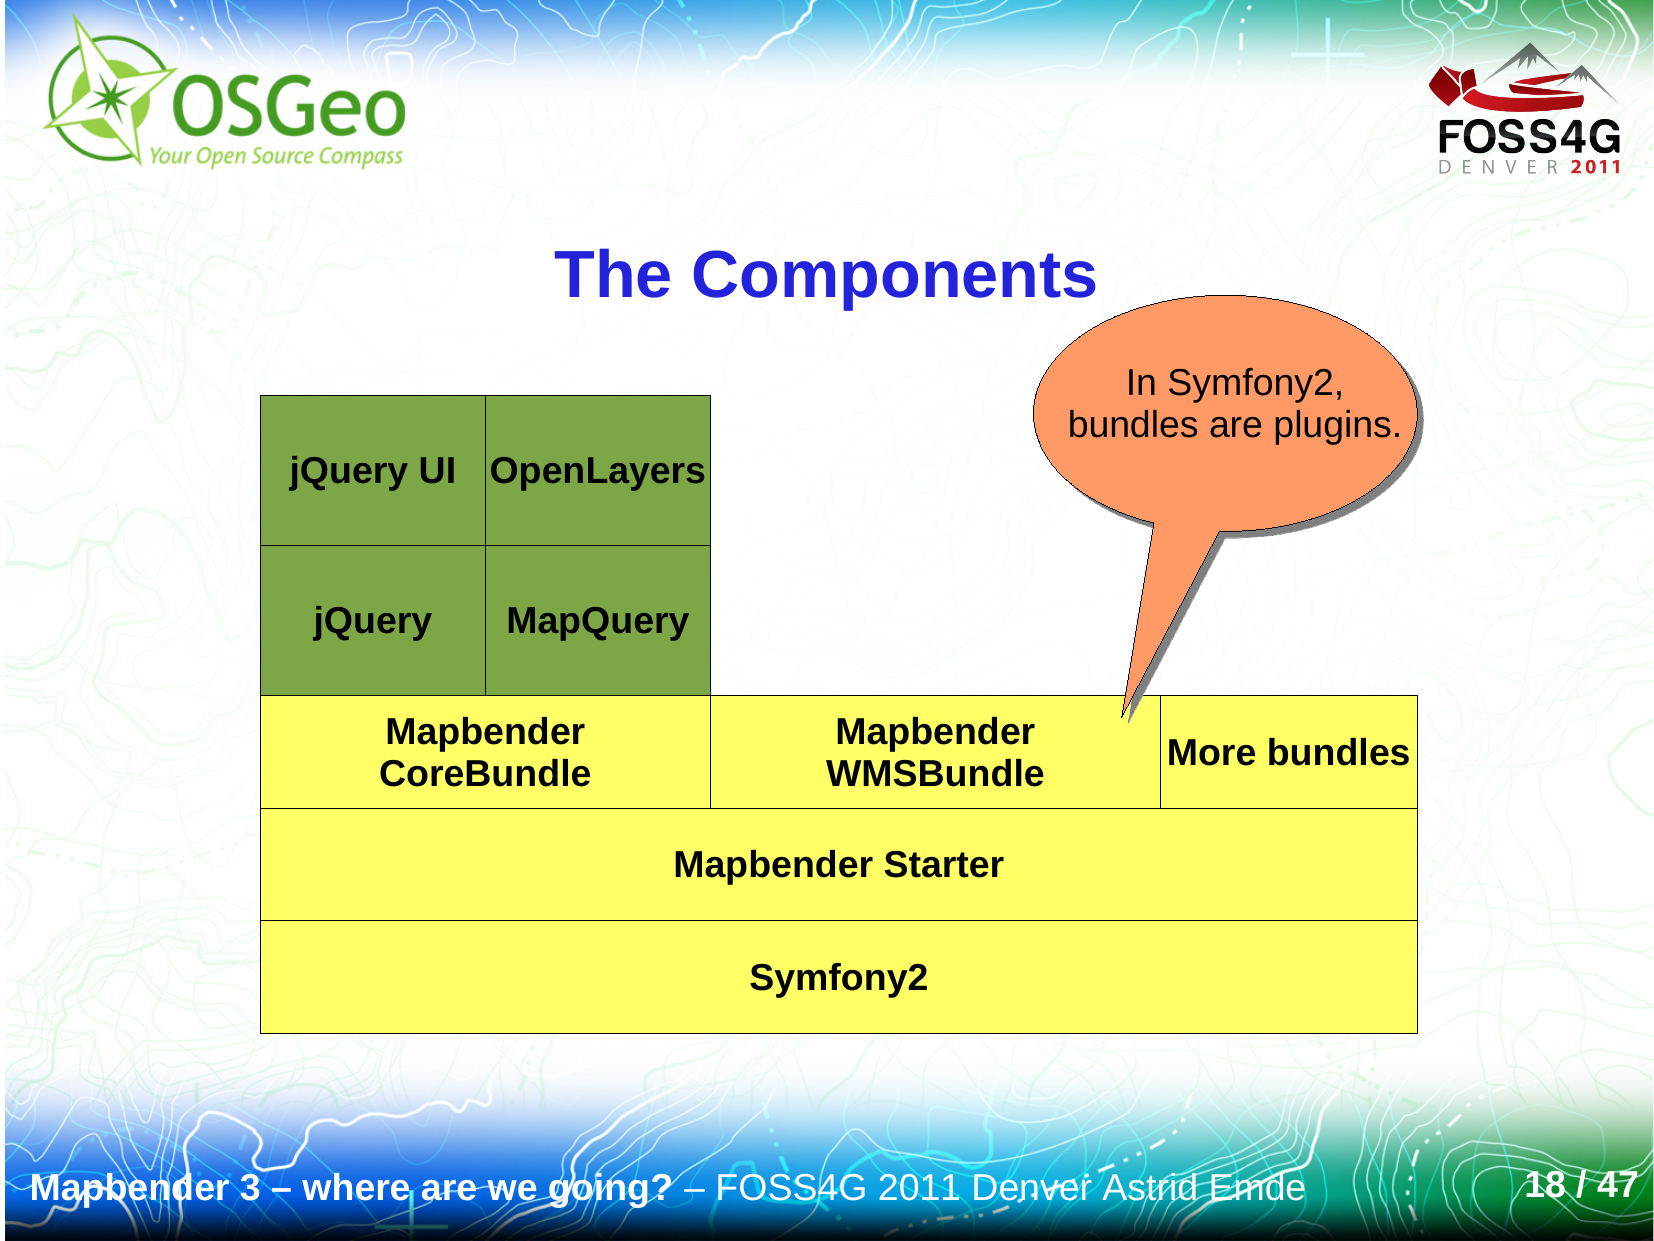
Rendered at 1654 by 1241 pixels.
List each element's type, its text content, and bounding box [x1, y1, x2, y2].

text_box jQuery [260, 546, 485, 696]
text_box Mapbender Starter [260, 809, 1418, 921]
title The Components [82, 208, 1571, 342]
text_box In Symfony2, bundles are plugins. [1053, 354, 1418, 463]
text_box jQuery UI [260, 395, 485, 546]
text_box MapQuery [485, 546, 711, 696]
text_box [1033, 361, 1400, 718]
text_box Symfony2 [260, 921, 1418, 1034]
text_box Mapbender WMSBundle [710, 695, 1160, 809]
text_box Mapbender CoreBundle [260, 696, 710, 809]
picture [5, 0, 1654, 1241]
text_box More bundles [1160, 695, 1418, 809]
text_box [1059, 295, 1392, 354]
text_box OpenLayers [485, 395, 711, 546]
